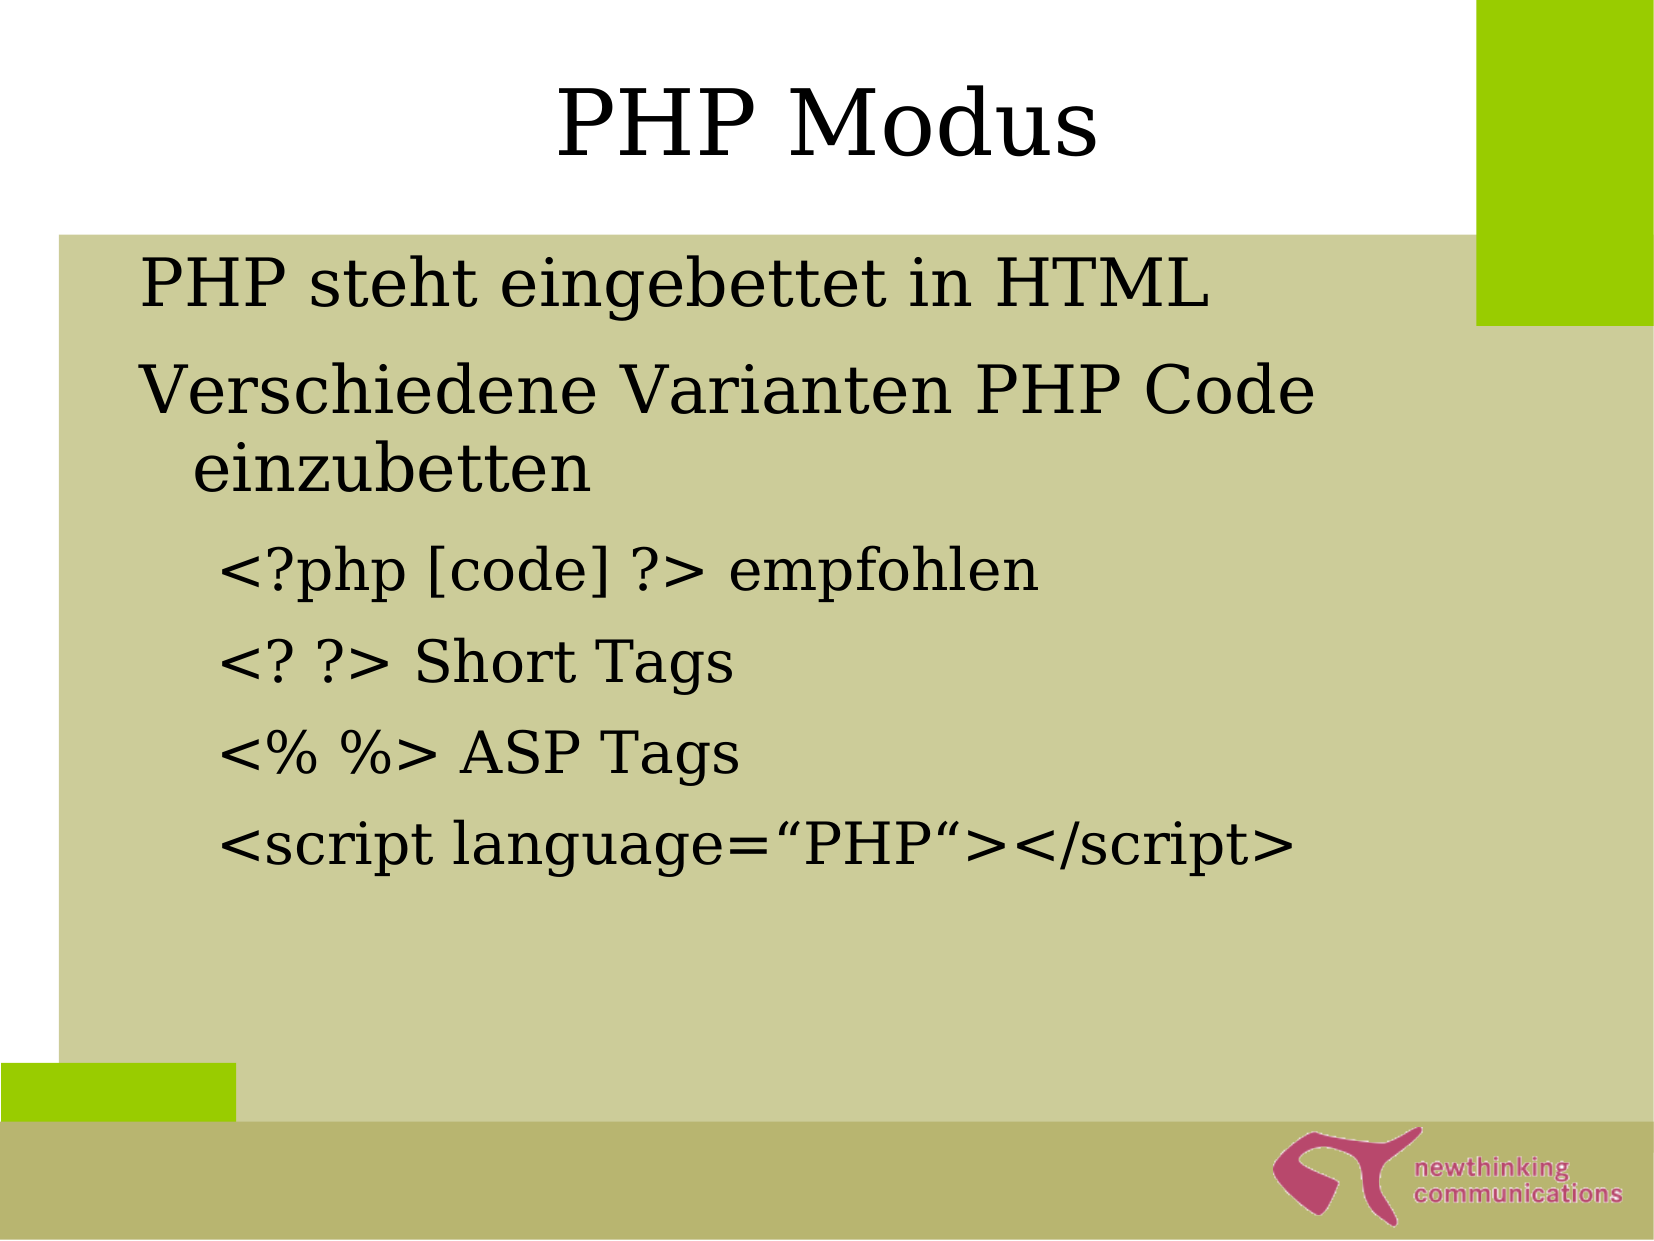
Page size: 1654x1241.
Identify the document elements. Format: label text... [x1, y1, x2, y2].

list PHP steht eingebettet in HTML Verschiedene Varianten PHP Code einzubetten <?php [code] ?> empfohlen <? ?> Short Tags <% %> ASP Tags <script language=“PHP“></script> [121, 244, 1534, 1026]
picture [1273, 1127, 1641, 1241]
title PHP Modus [121, 20, 1534, 228]
